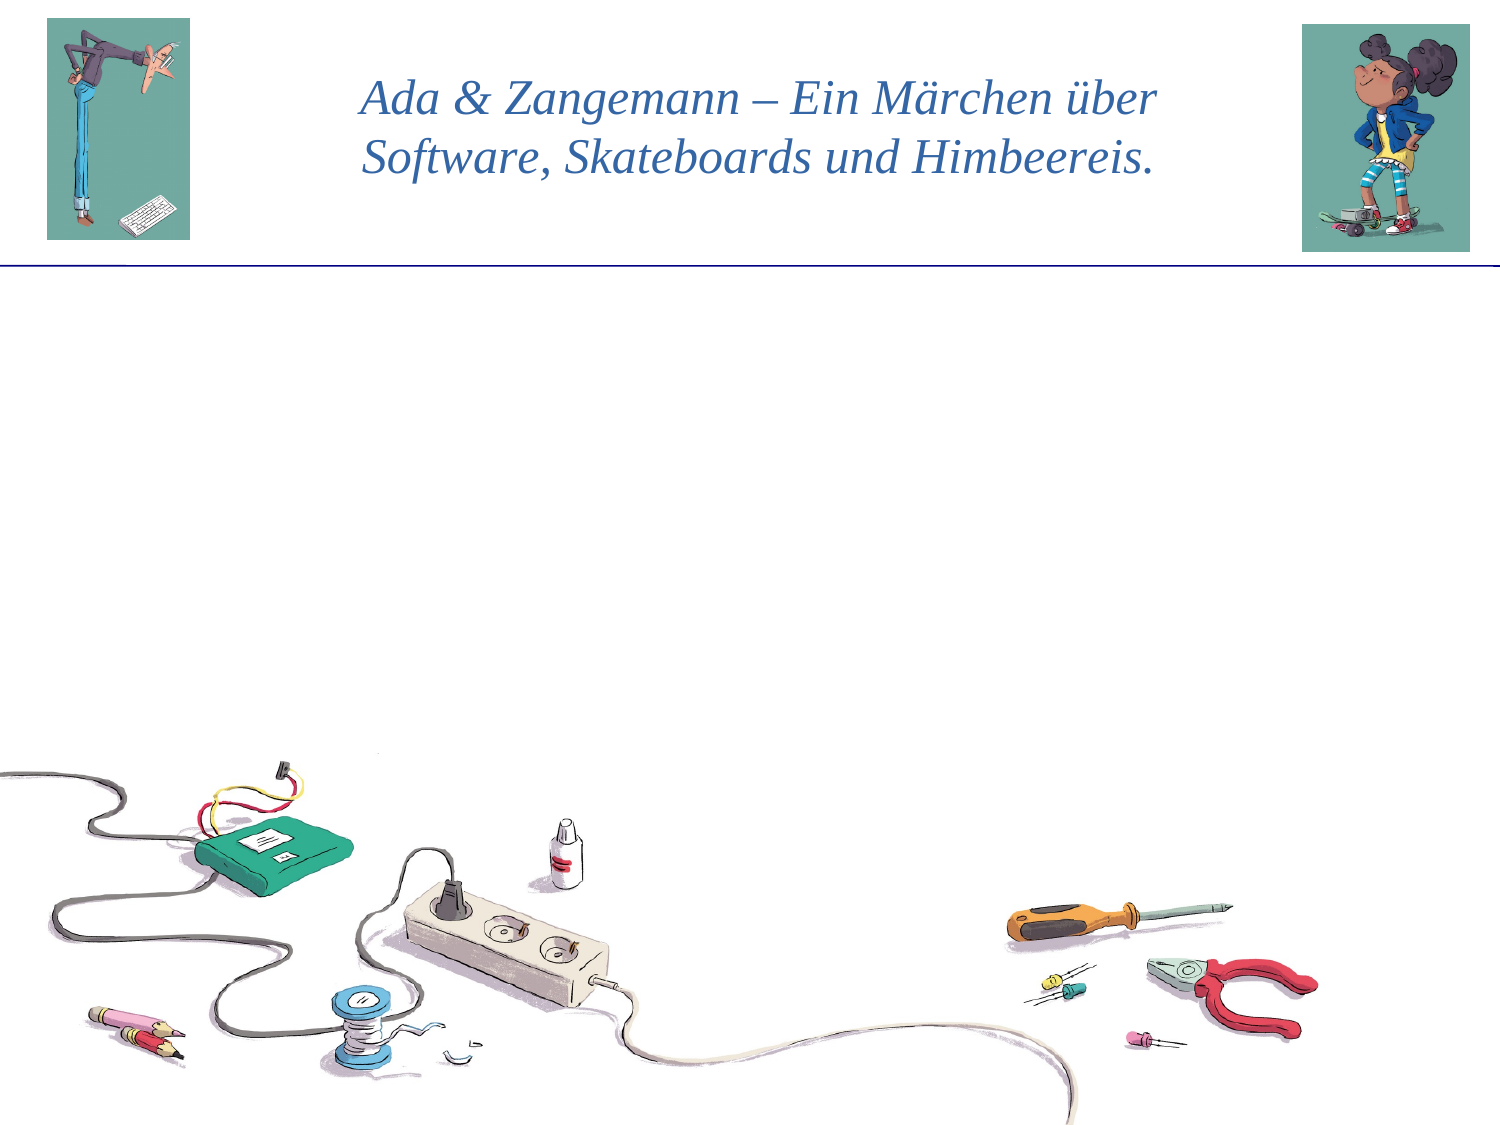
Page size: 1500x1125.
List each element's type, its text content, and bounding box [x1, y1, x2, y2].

picture [47, 18, 190, 240]
picture [0, 331, 1500, 1125]
text_box Ada & Zangemann – Ein Märchen über Software, Skateboards und Himbeereis. [274, 59, 1244, 194]
picture [1302, 24, 1470, 252]
